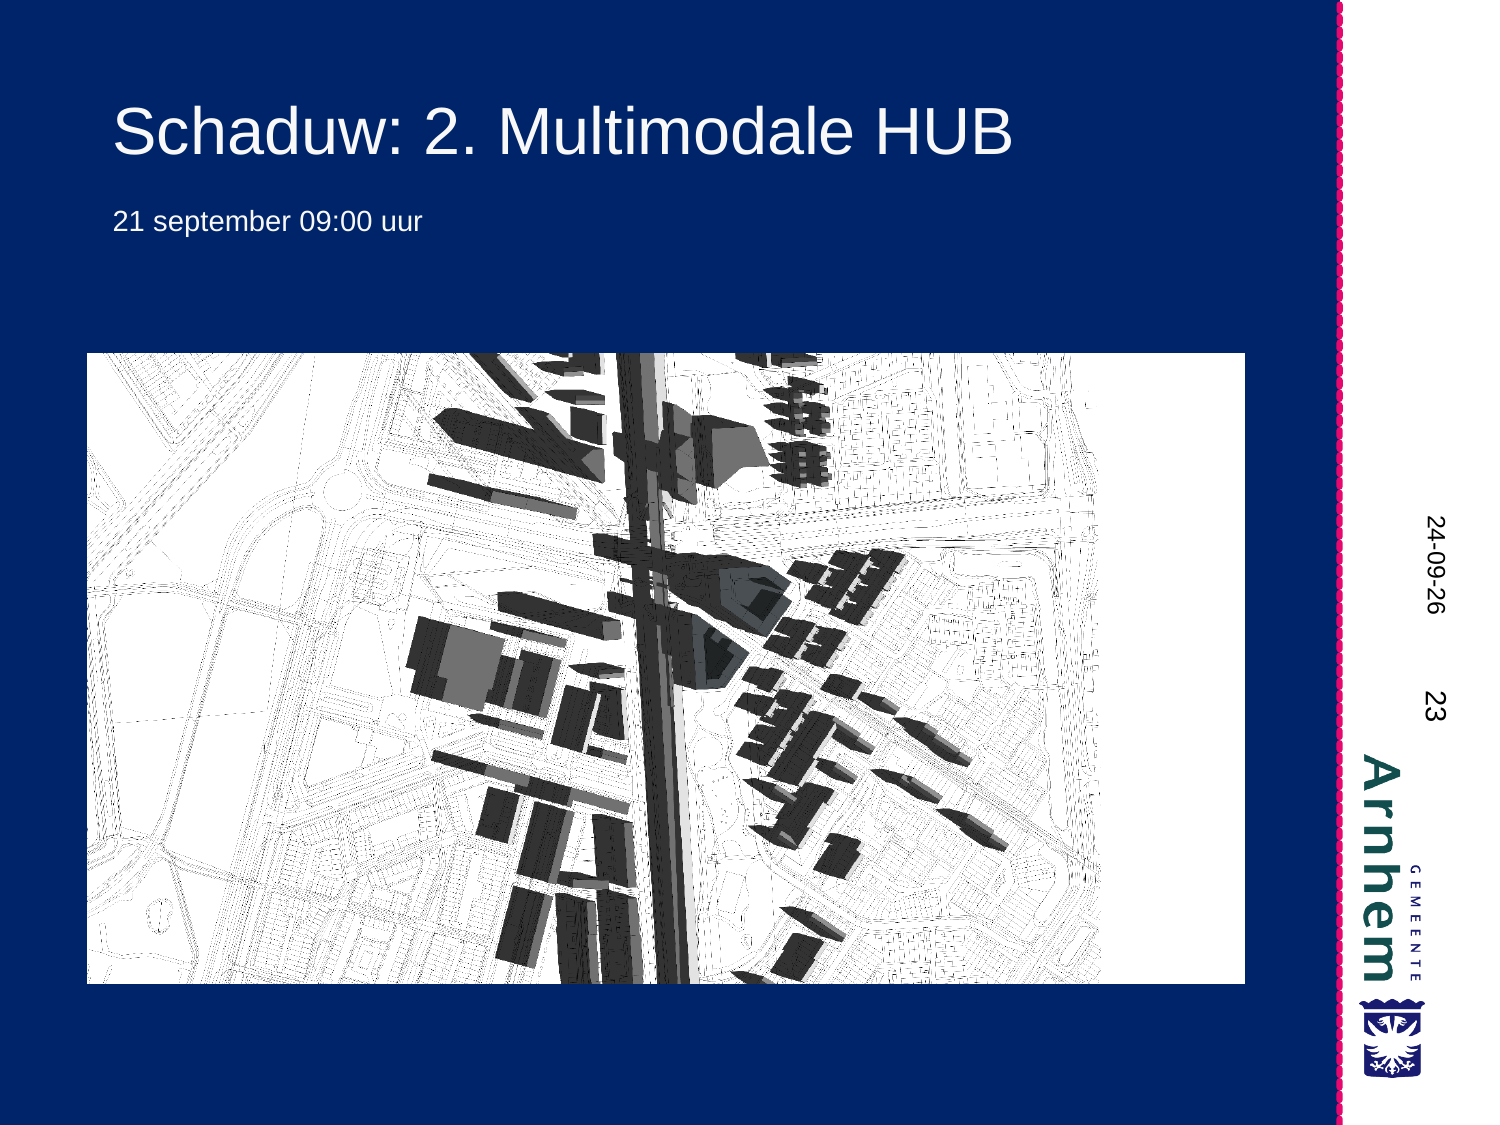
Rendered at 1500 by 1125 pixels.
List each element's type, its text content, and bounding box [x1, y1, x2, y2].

text_box 23 [1412, 675, 1463, 751]
picture [87, 353, 1245, 984]
text_box 15-2-2022 [1410, 500, 1461, 688]
text_box Schaduw: 2. Multimodale HUB 21 september 09:00 uur [112, 87, 1270, 251]
